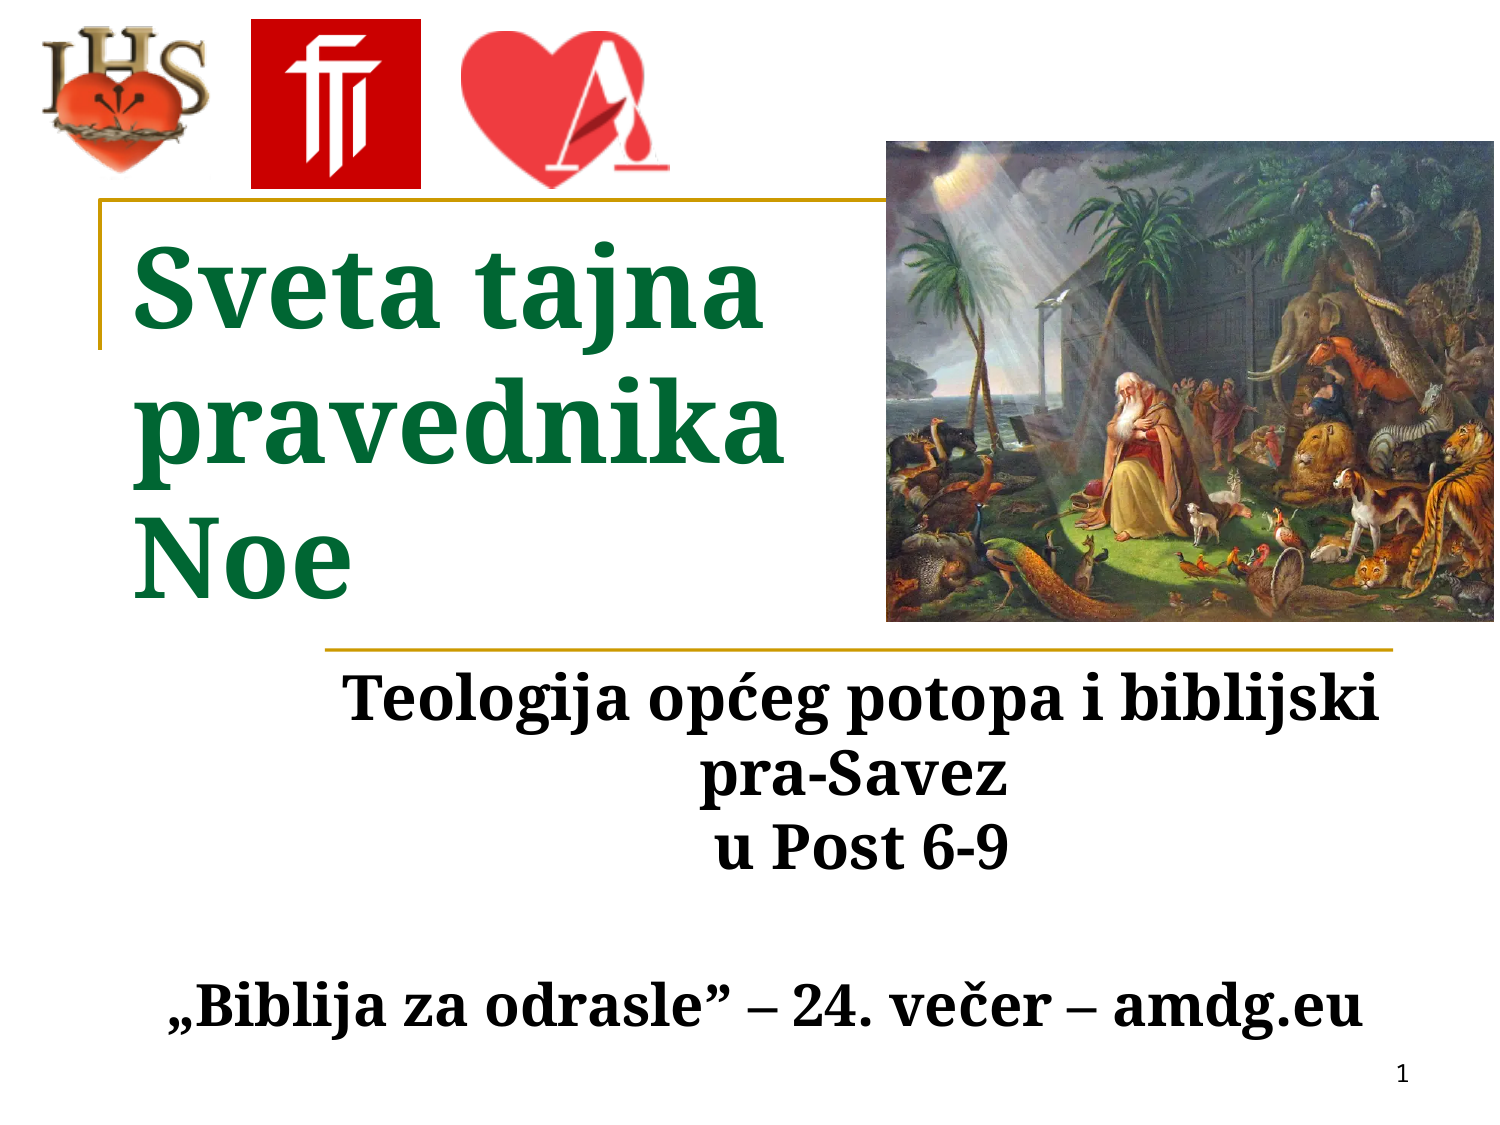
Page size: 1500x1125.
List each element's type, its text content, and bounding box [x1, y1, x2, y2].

picture [41, 9, 211, 180]
text_box „Biblija za odrasle” – 24. večer – amdg.eu [55, 960, 1477, 1046]
picture [886, 141, 1494, 622]
text_box <number> [1074, 1046, 1425, 1100]
subtitle Teologija općeg potopa i biblijski pra-Savez u Post 6-9 [324, 650, 1400, 945]
picture [461, 31, 670, 189]
title Sveta tajna pravednika Noe [117, 208, 886, 587]
picture [251, 19, 421, 189]
